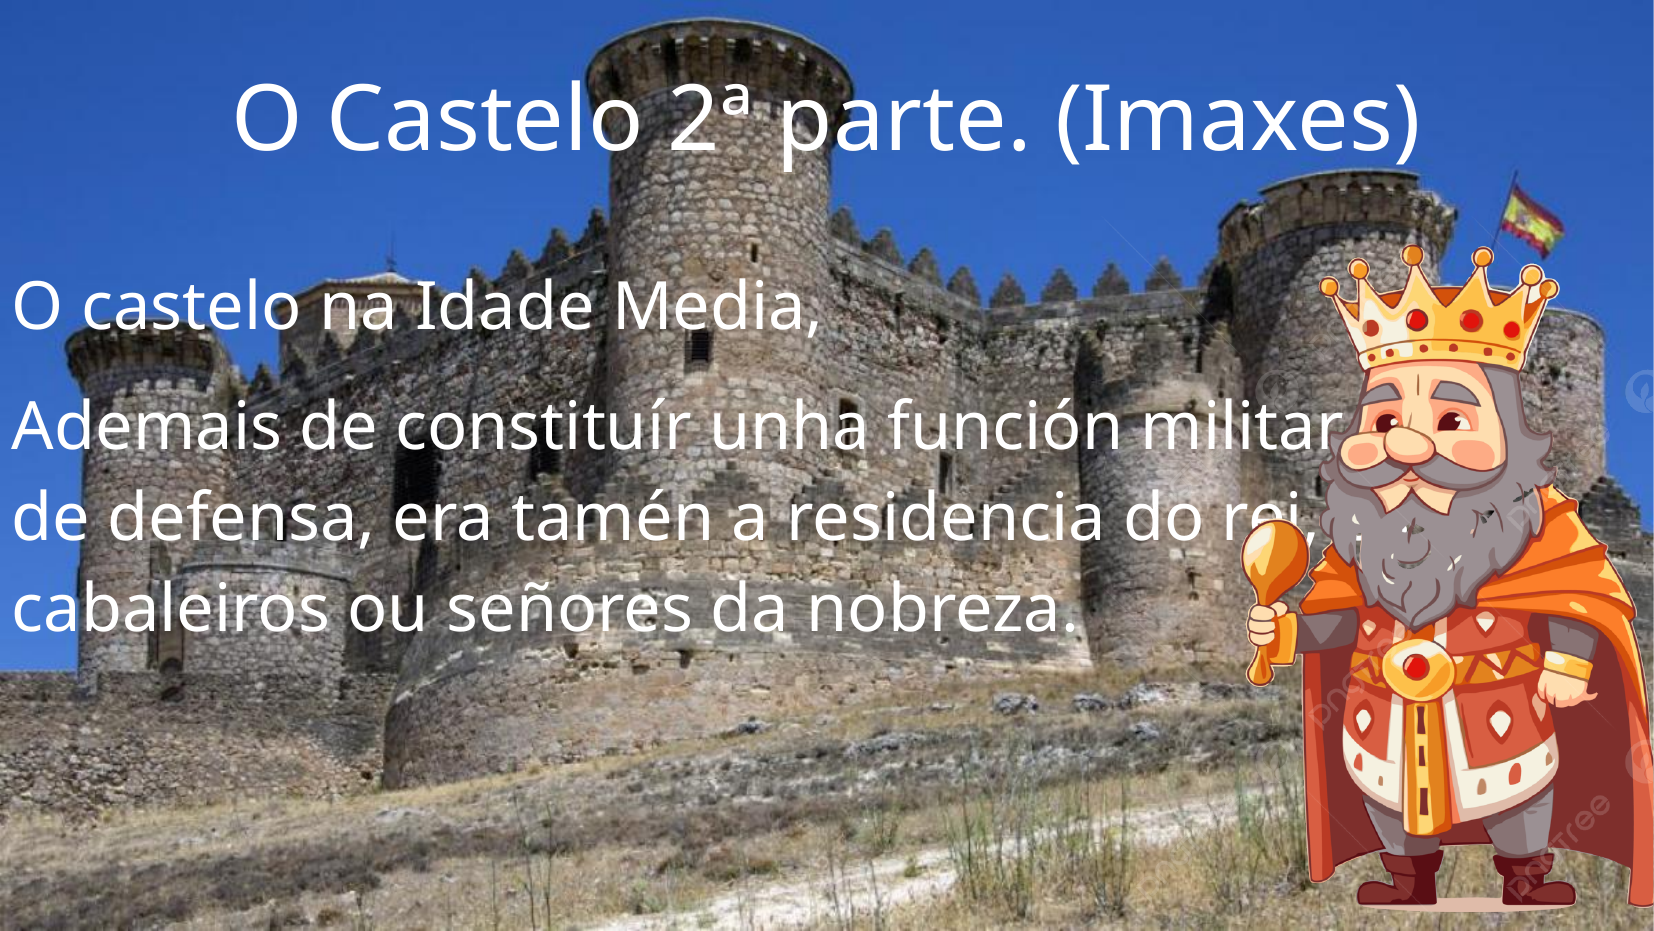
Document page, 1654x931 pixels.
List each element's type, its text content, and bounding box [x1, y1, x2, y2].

title O Castelo 2ª parte. (Imaxes) [82, 37, 1571, 193]
list O castelo na Idade Media, Ademais de constituír unha función militar de defensa, era tamén a residencia do rei, os cabaleiros ou señores da nobreza. [0, 257, 1092, 798]
picture [0, 0, 1654, 931]
